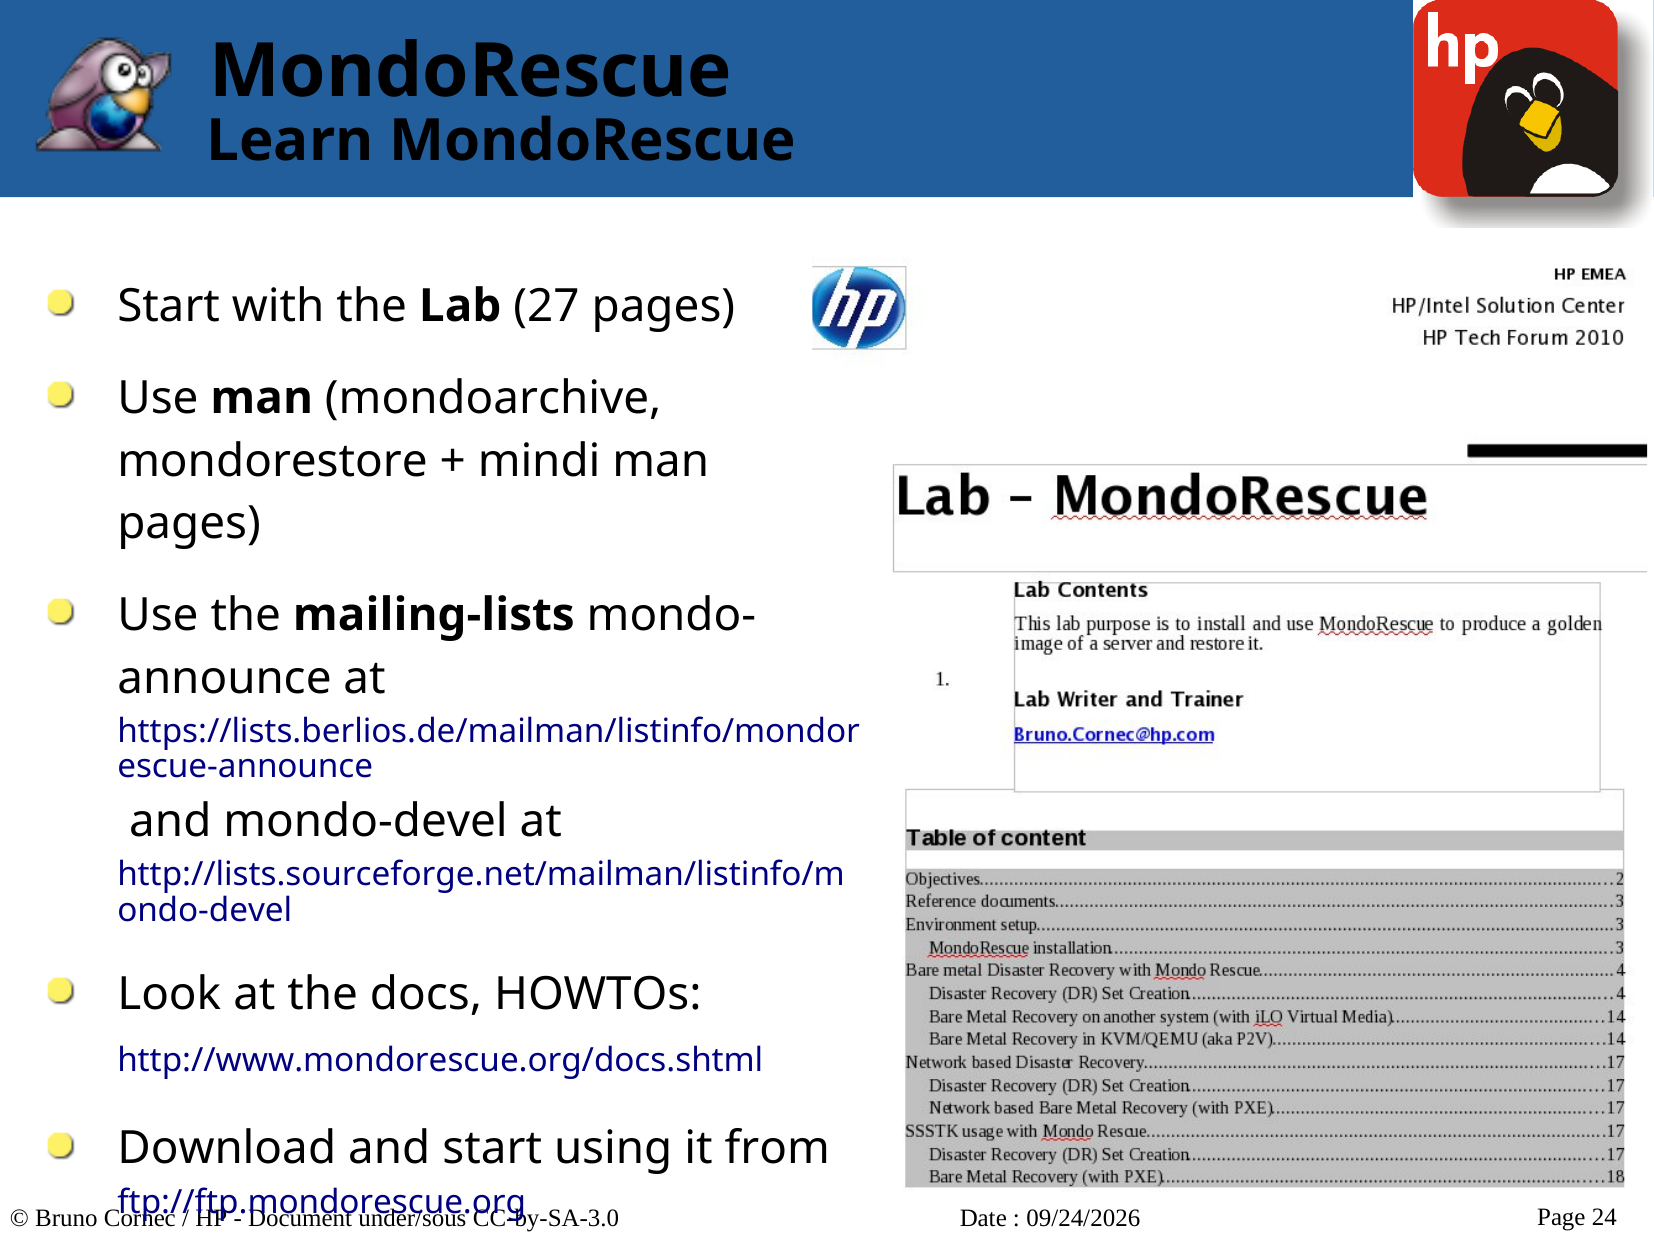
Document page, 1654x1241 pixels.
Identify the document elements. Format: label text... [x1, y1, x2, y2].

title Learn MondoRescue [206, 59, 1121, 221]
list Start with the Lab (27 pages) Use man (mondoarchive, mondorestore + mindi man pages) Use the mailing-lists mondo-announce at https://lists.berlios.de/mailman/listinfo/mondorescue-announce and mondo-devel at http://lists.sourceforge.net/mailman/listinfo/mondo-devel Look at the docs, HOWTOs: http://www.mondorescue.org/docs.shtml Download and start using it from ftp://ftp.mondorescue.org [34, 272, 863, 1101]
picture [812, 0, 1654, 1201]
picture [0, 0, 211, 199]
picture [46, 1131, 77, 1162]
